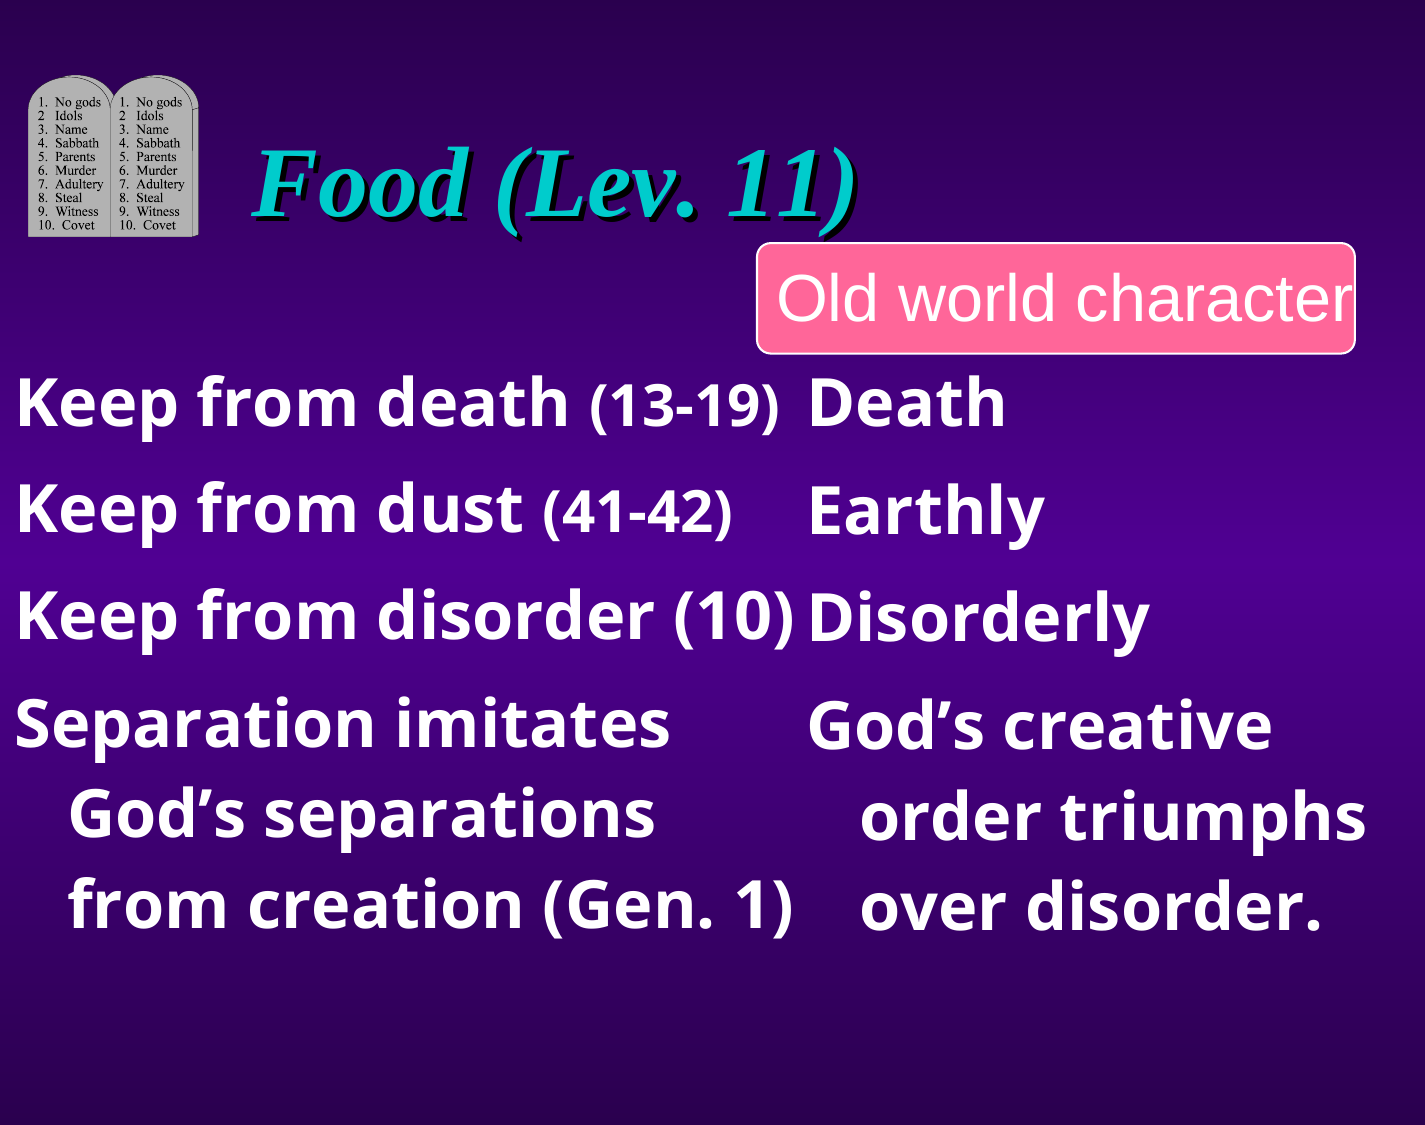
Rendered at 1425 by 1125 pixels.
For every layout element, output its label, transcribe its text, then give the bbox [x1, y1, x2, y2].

title Food (Lev. 11) [237, 78, 1319, 288]
list Death Earthly Disorderly God’s creative order triumphs over disorder. [826, 348, 1417, 1049]
list Keep from death (13-19) Keep from dust (41-42) Keep from disorder (10) Separation imitates God’s separations from creation (Gen. 1) [0, 348, 826, 1049]
text_box Old world character [756, 243, 1355, 354]
